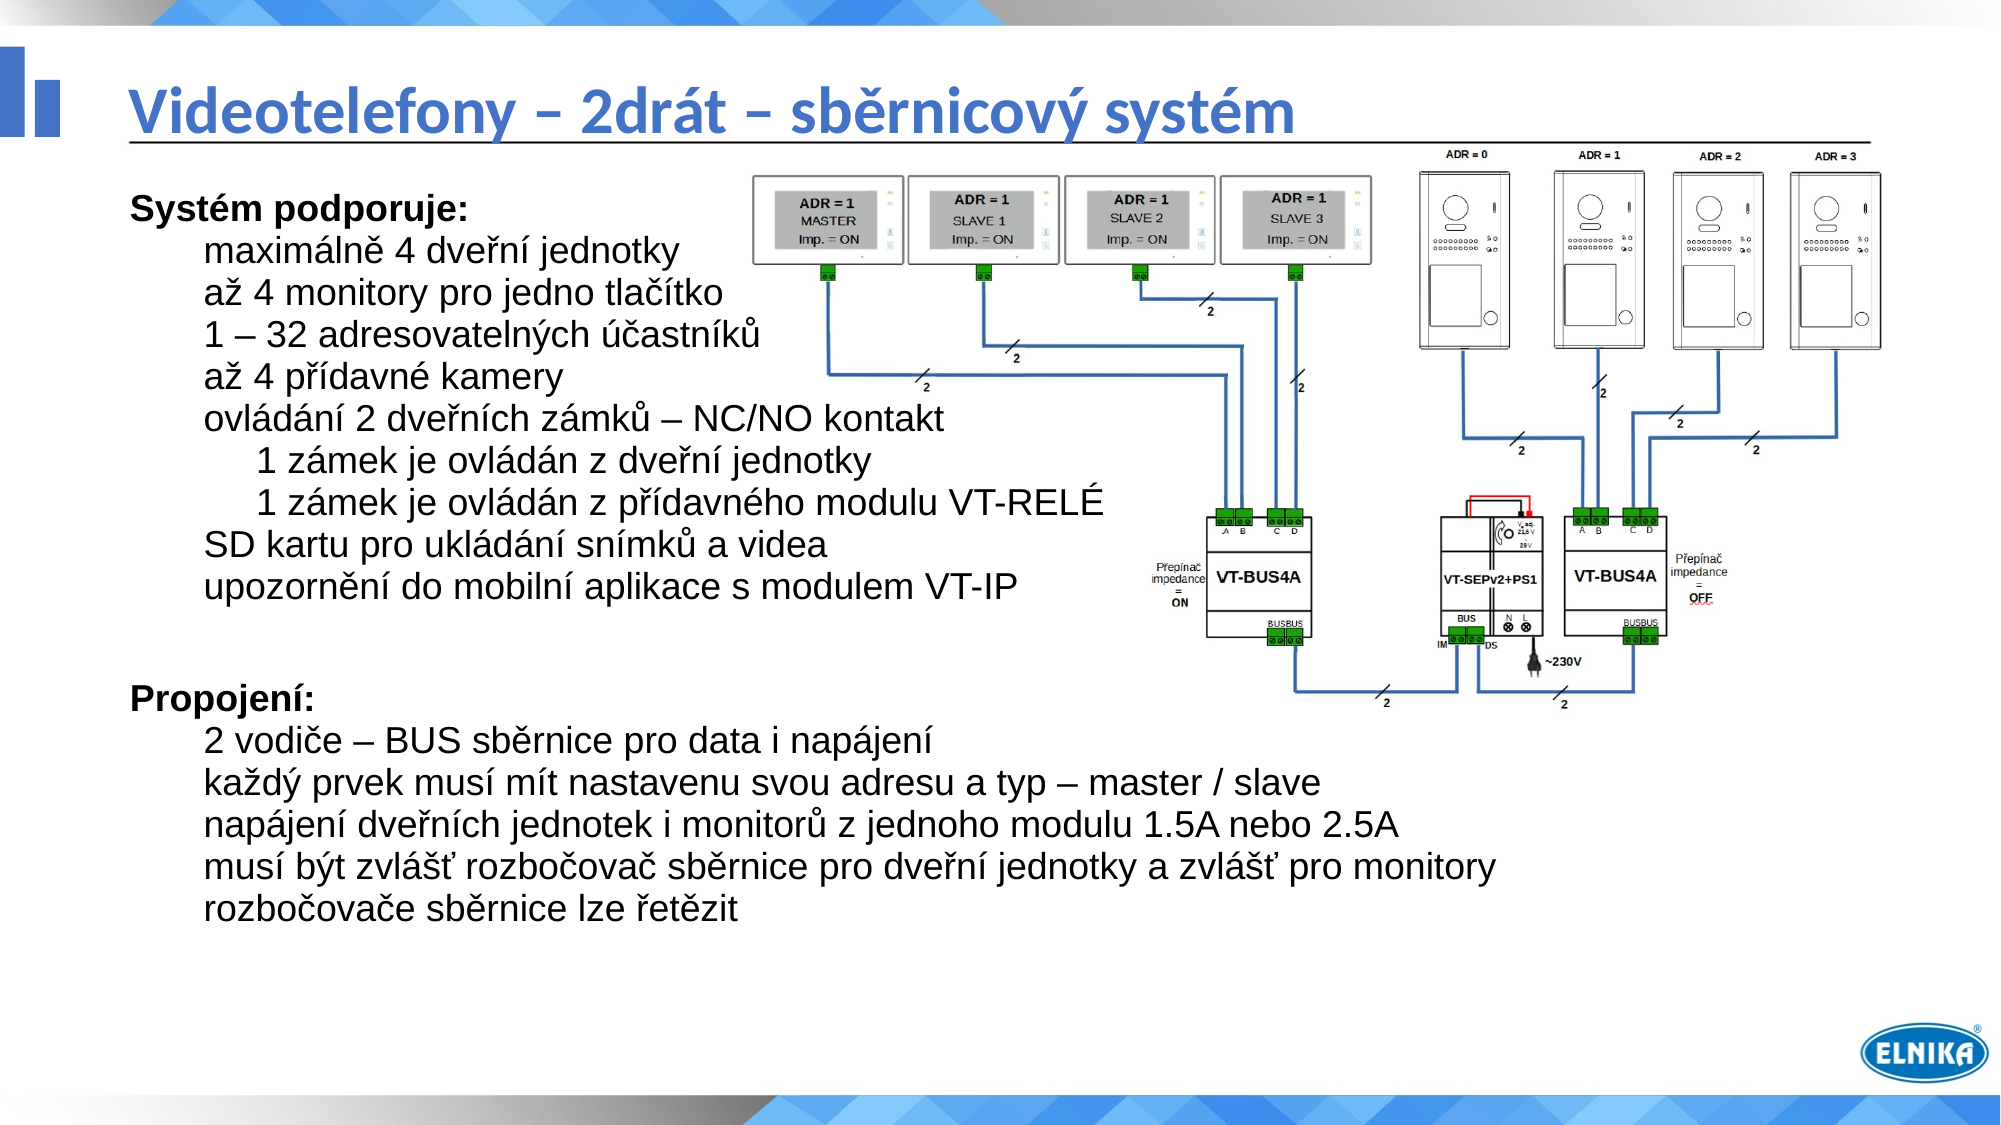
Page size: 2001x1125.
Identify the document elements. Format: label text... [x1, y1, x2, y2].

text_box Systém podporuje: maximálně 4 dveřní jednotky až 4 monitory pro jedno tlačítko 1 – 32 adresovatelných účastníků až 4 přídavné kamery ovládání 2 dveřních zámků – NC/NO kontakt 1 zámek je ovládán z dveřní jednotky 1 zámek je ovládán z přídavného modulu VT-RELÉ SD kartu pro ukládání snímků a videa upozornění do mobilní aplikace s modulem VT-IP [112, 177, 1241, 667]
picture [0, 0, 2001, 1125]
text_box Videotelefony – 2drát – sběrnicový systém [78, 58, 1359, 154]
text_box Propojení: 2 vodiče – BUS sběrnice pro data i napájení každý prvek musí mít nastavenu svou adresu a typ – master / slave napájení dveřních jednotek i monitorů z jednoho modulu 1.5A nebo 2.5A musí být zvlášť rozbočovač sběrnice pro dveřní jednotky a zvlášť pro monitory rozbočovače sběrnice lze řetězit [112, 667, 1831, 1004]
